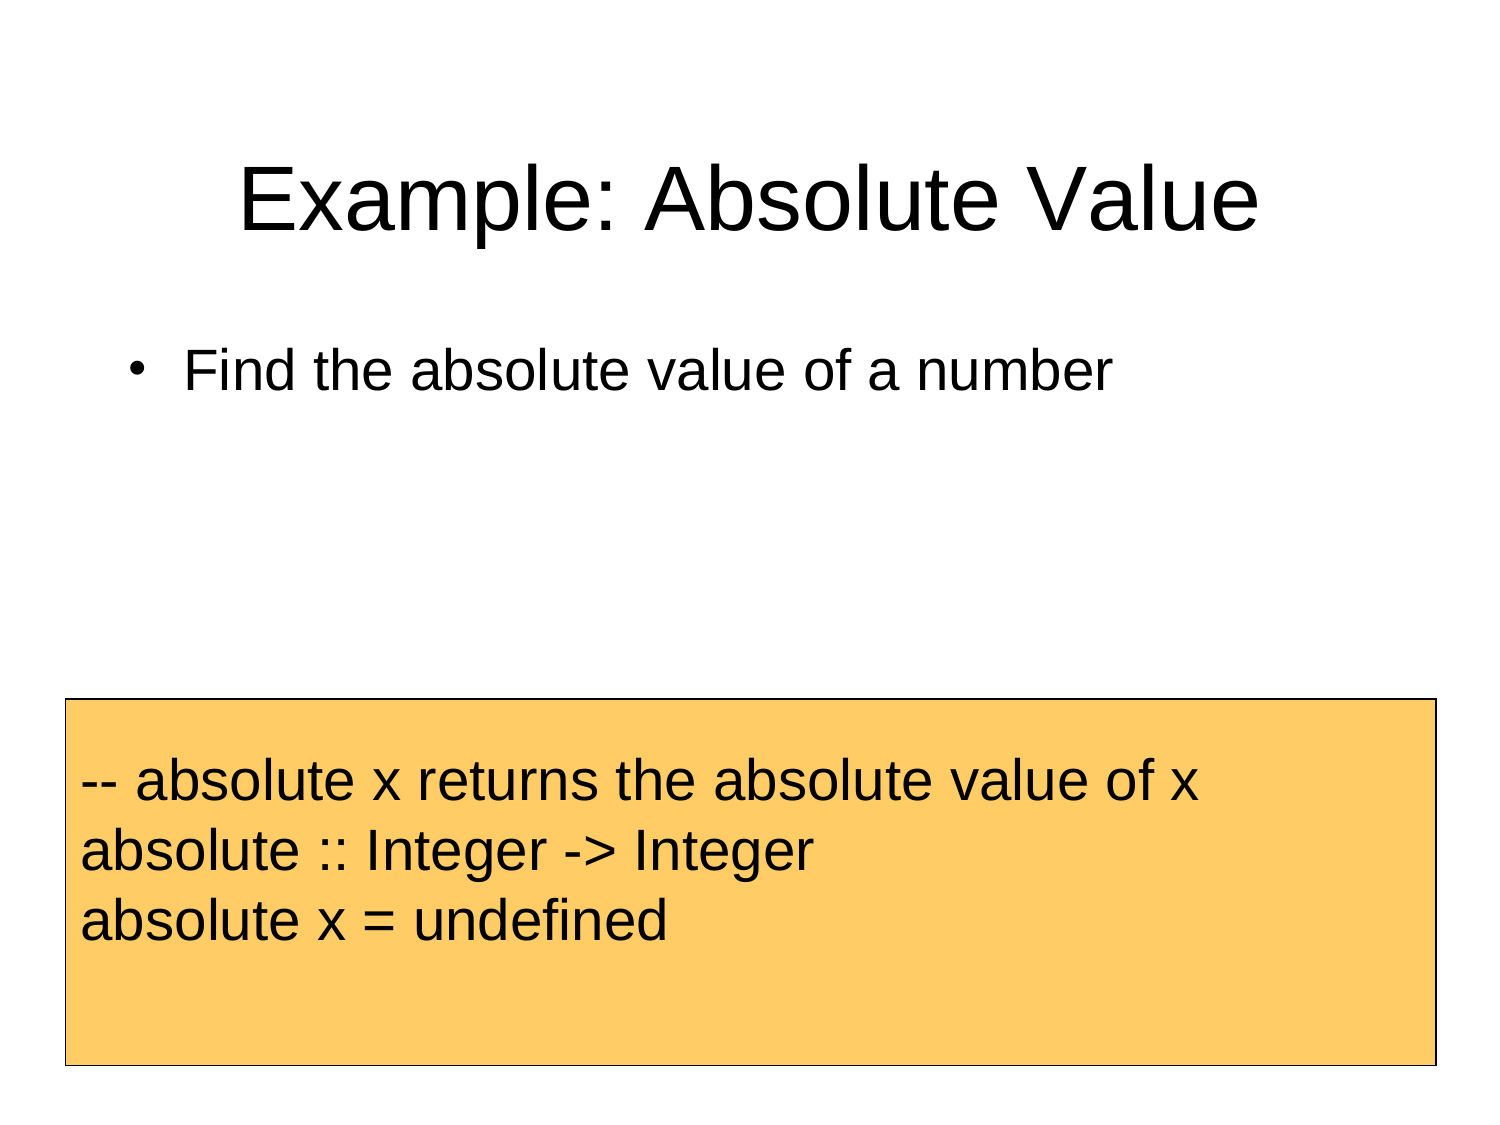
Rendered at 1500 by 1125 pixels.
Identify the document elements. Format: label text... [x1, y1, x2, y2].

title Example: Absolute Value [112, 99, 1388, 288]
text_box -- absolute x returns the absolute value of x absolute :: Integer -> Integer absolute x = undefined [65, 699, 1436, 1066]
list Find the absolute value of a number [112, 324, 1388, 699]
